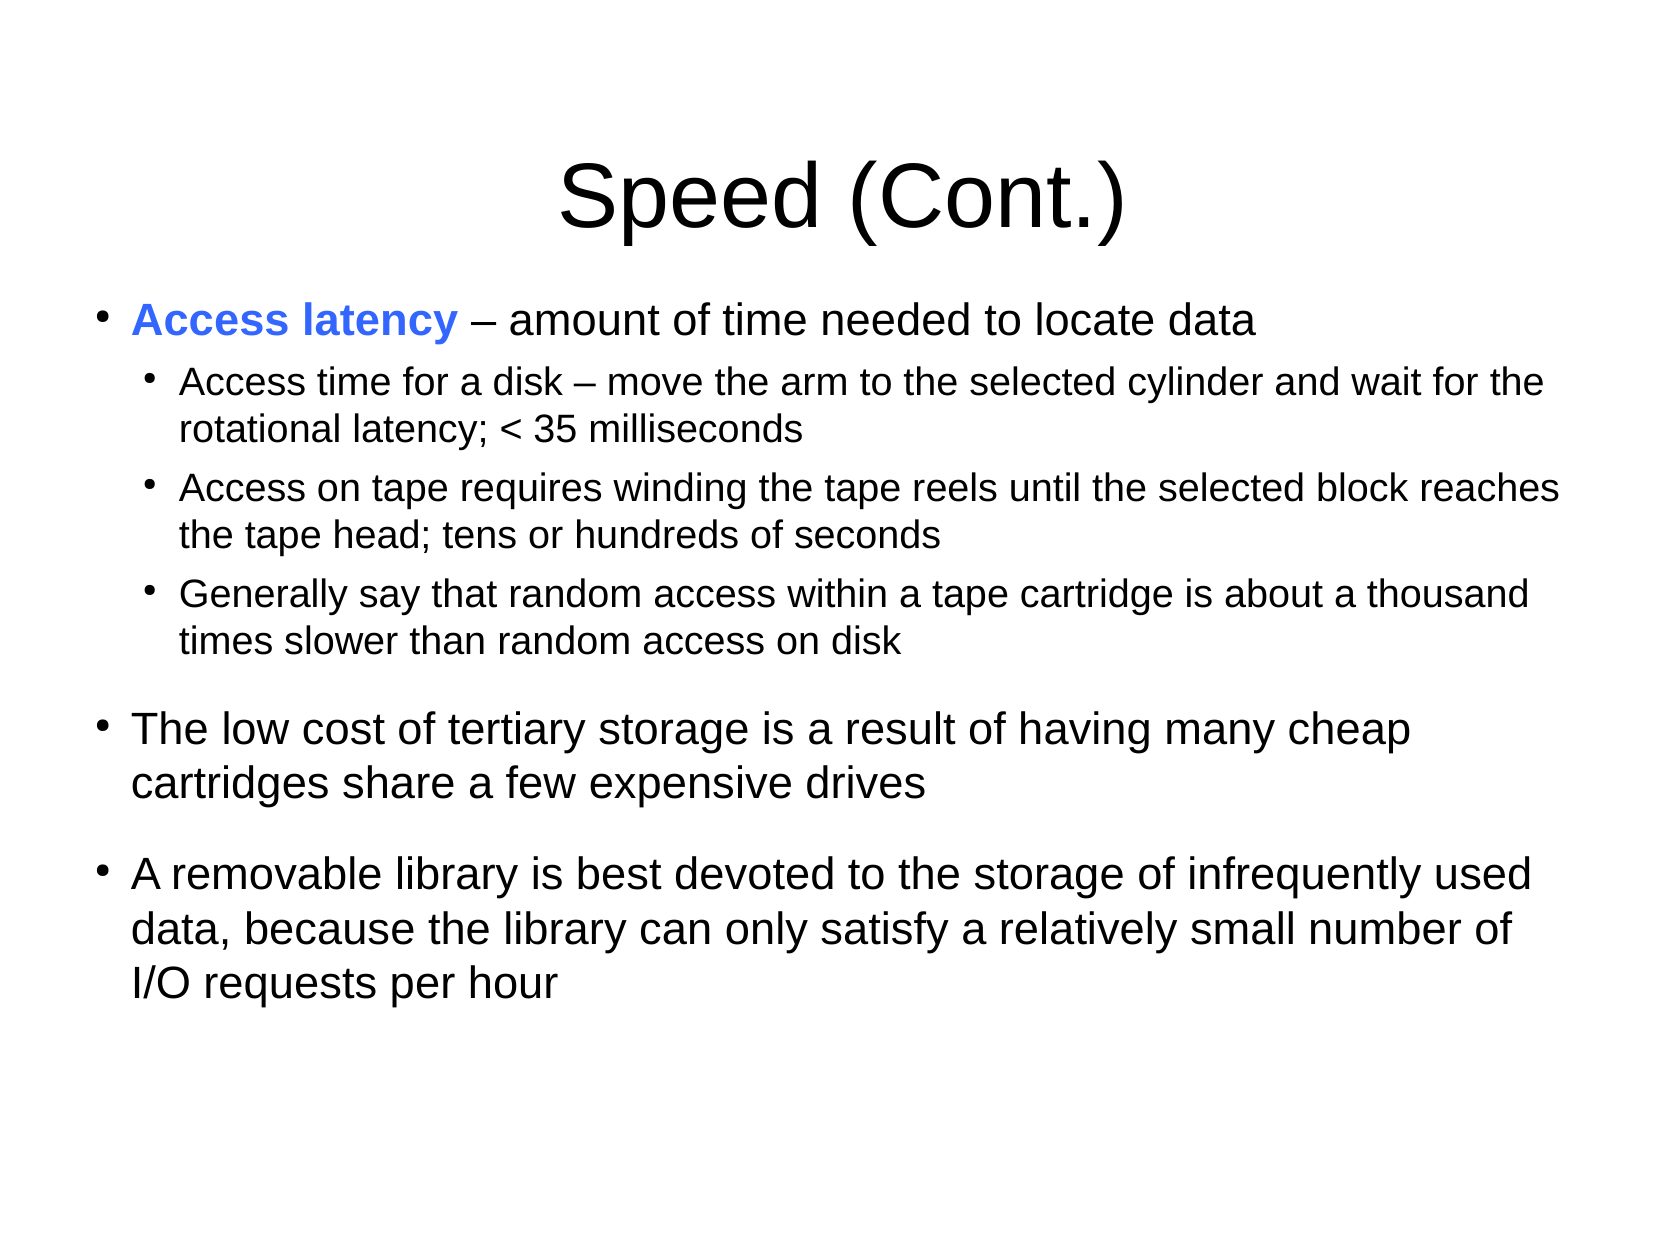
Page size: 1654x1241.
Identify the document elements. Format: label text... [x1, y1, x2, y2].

title Speed (Cont.) [82, 49, 1571, 257]
list Access latency – amount of time needed to locate data Access time for a disk – move the arm to the selected cylinder and wait for the rotational latency; < 35 milliseconds Access on tape requires winding the tape reels until the selected block reaches the tape head; tens or hundreds of seconds Generally say that random access within a tape cartridge is about a thousand times slower than random access on disk The low cost of tertiary storage is a result of having many cheap cartridges share a few expensive drives A removable library is best devoted to the storage of infrequently used data, because the library can only satisfy a relatively small number of I/O requests per hour [82, 290, 1571, 1010]
